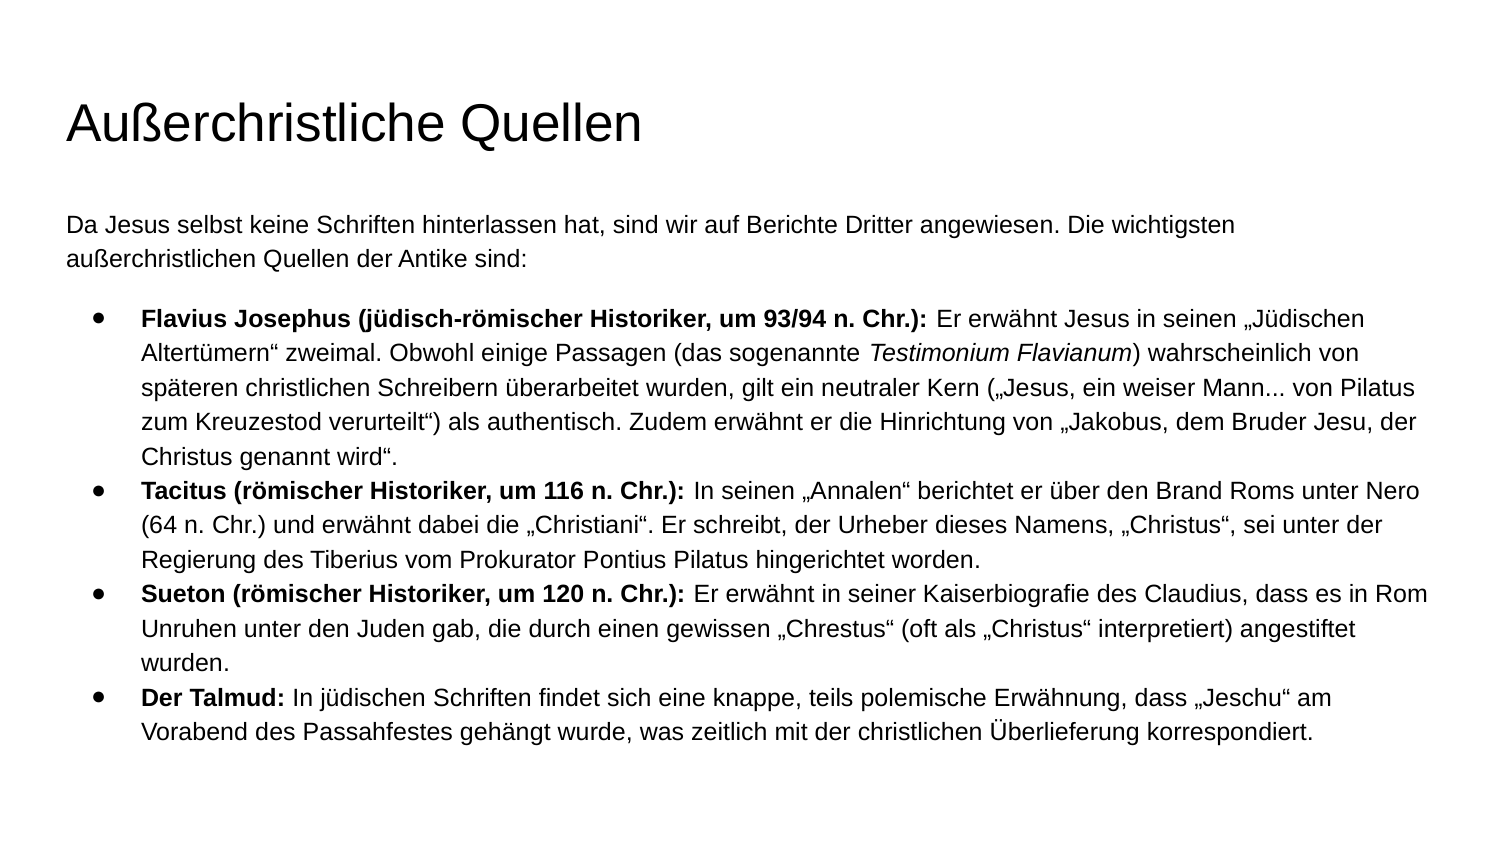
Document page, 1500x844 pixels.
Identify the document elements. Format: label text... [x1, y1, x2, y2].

title Außerchristliche Quellen [51, 72, 1449, 167]
list Da Jesus selbst keine Schriften hinterlassen hat, sind wir auf Berichte Dritter angewiesen. Die wichtigsten außerchristlichen Quellen der Antike sind: Flavius Josephus (jüdisch-römischer Historiker, um 93/94 n. Chr.): Er erwähnt Jesus in seinen „Jüdischen Altertümern“ zweimal. Obwohl einige Passagen (das sogenannte Testimonium Flavianum) wahrscheinlich von späteren christlichen Schreibern überarbeitet wurden, gilt ein neutraler Kern („Jesus, ein weiser Mann... von Pilatus zum Kreuzestod verurteilt“) als authentisch. Zudem erwähnt er die Hinrichtung von „Jakobus, dem Bruder Jesu, der Christus genannt wird“. Tacitus (römischer Historiker, um 116 n. Chr.): In seinen „Annalen“ berichtet er über den Brand Roms unter Nero (64 n. Chr.) und erwähnt dabei die „Christiani“. Er schreibt, der Urheber dieses Namens, „Christus“, sei unter der Regierung des Tiberius vom Prokurator Pontius Pilatus hingerichtet worden. Sueton (römischer Historiker, um 120 n. Chr.): Er erwähnt in seiner Kaiserbiografie des Claudius, dass es in Rom Unruhen unter den Juden gab, die durch einen gewissen „Chrestus“ (oft als „Christus“ interpretiert) angestiftet wurden. Der Talmud: In jüdischen Schriften findet sich eine knappe, teils polemische Erwähnung, dass „Jeschu“ am Vorabend des Passahfestes gehängt wurde, was zeitlich mit der christlichen Überlieferung korrespondiert. [51, 189, 1449, 750]
